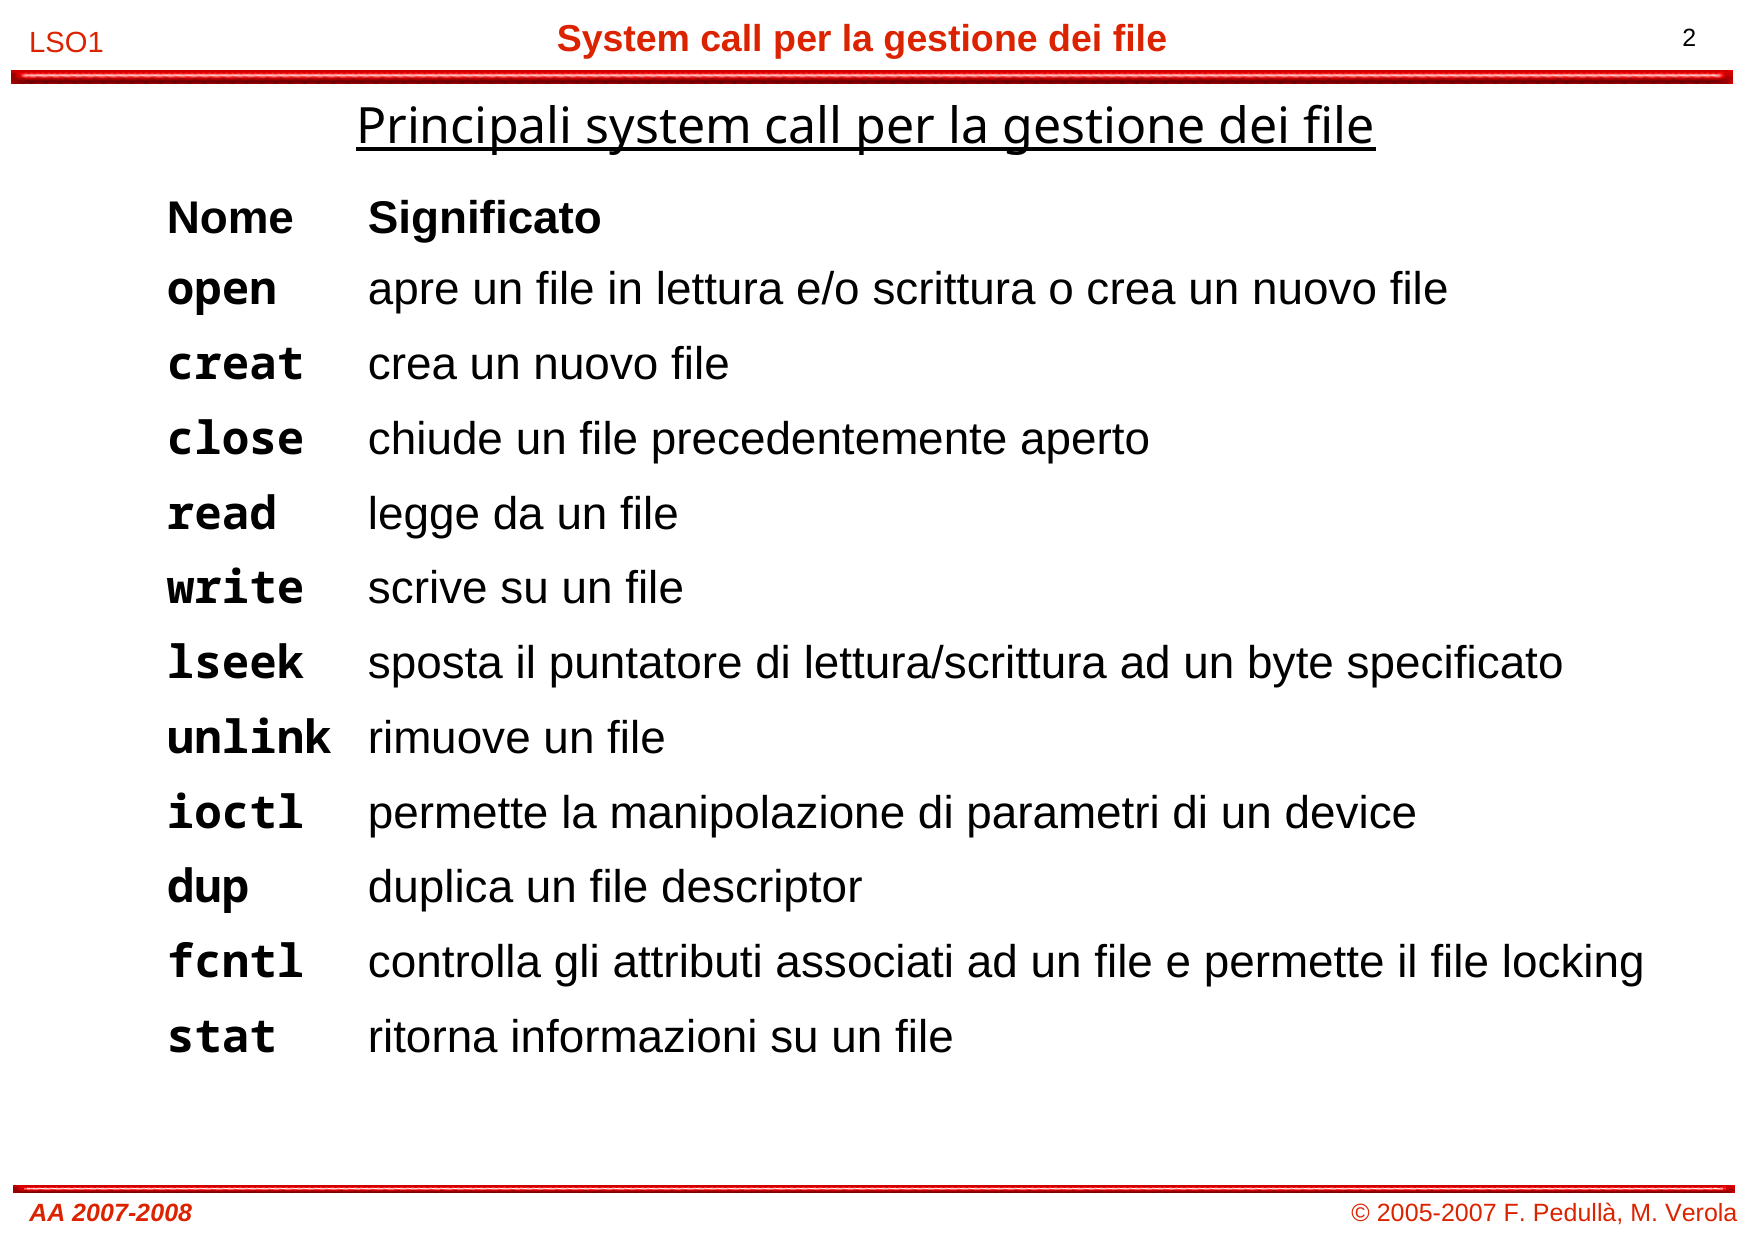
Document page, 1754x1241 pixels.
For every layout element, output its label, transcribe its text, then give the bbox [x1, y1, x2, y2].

title Principali system call per la gestione dei file [234, 78, 1498, 174]
picture [11, 70, 1733, 84]
picture [13, 1185, 1735, 1193]
list Nome Significato open apre un file in lettura e/o scrittura o crea un nuovo file creat crea un nuovo file close chiude un file precedentemente aperto read legge da un file write scrive su un file lseek sposta il puntatore di lettura/scrittura ad un byte specificato unlink rimuove un file ioctl permette la manipolazione di parametri di un device dup duplica un file descriptor fcntl controlla gli attributi associati ad un file e permette il file locking stat ritorna informazioni su un file [58, 179, 1696, 1098]
